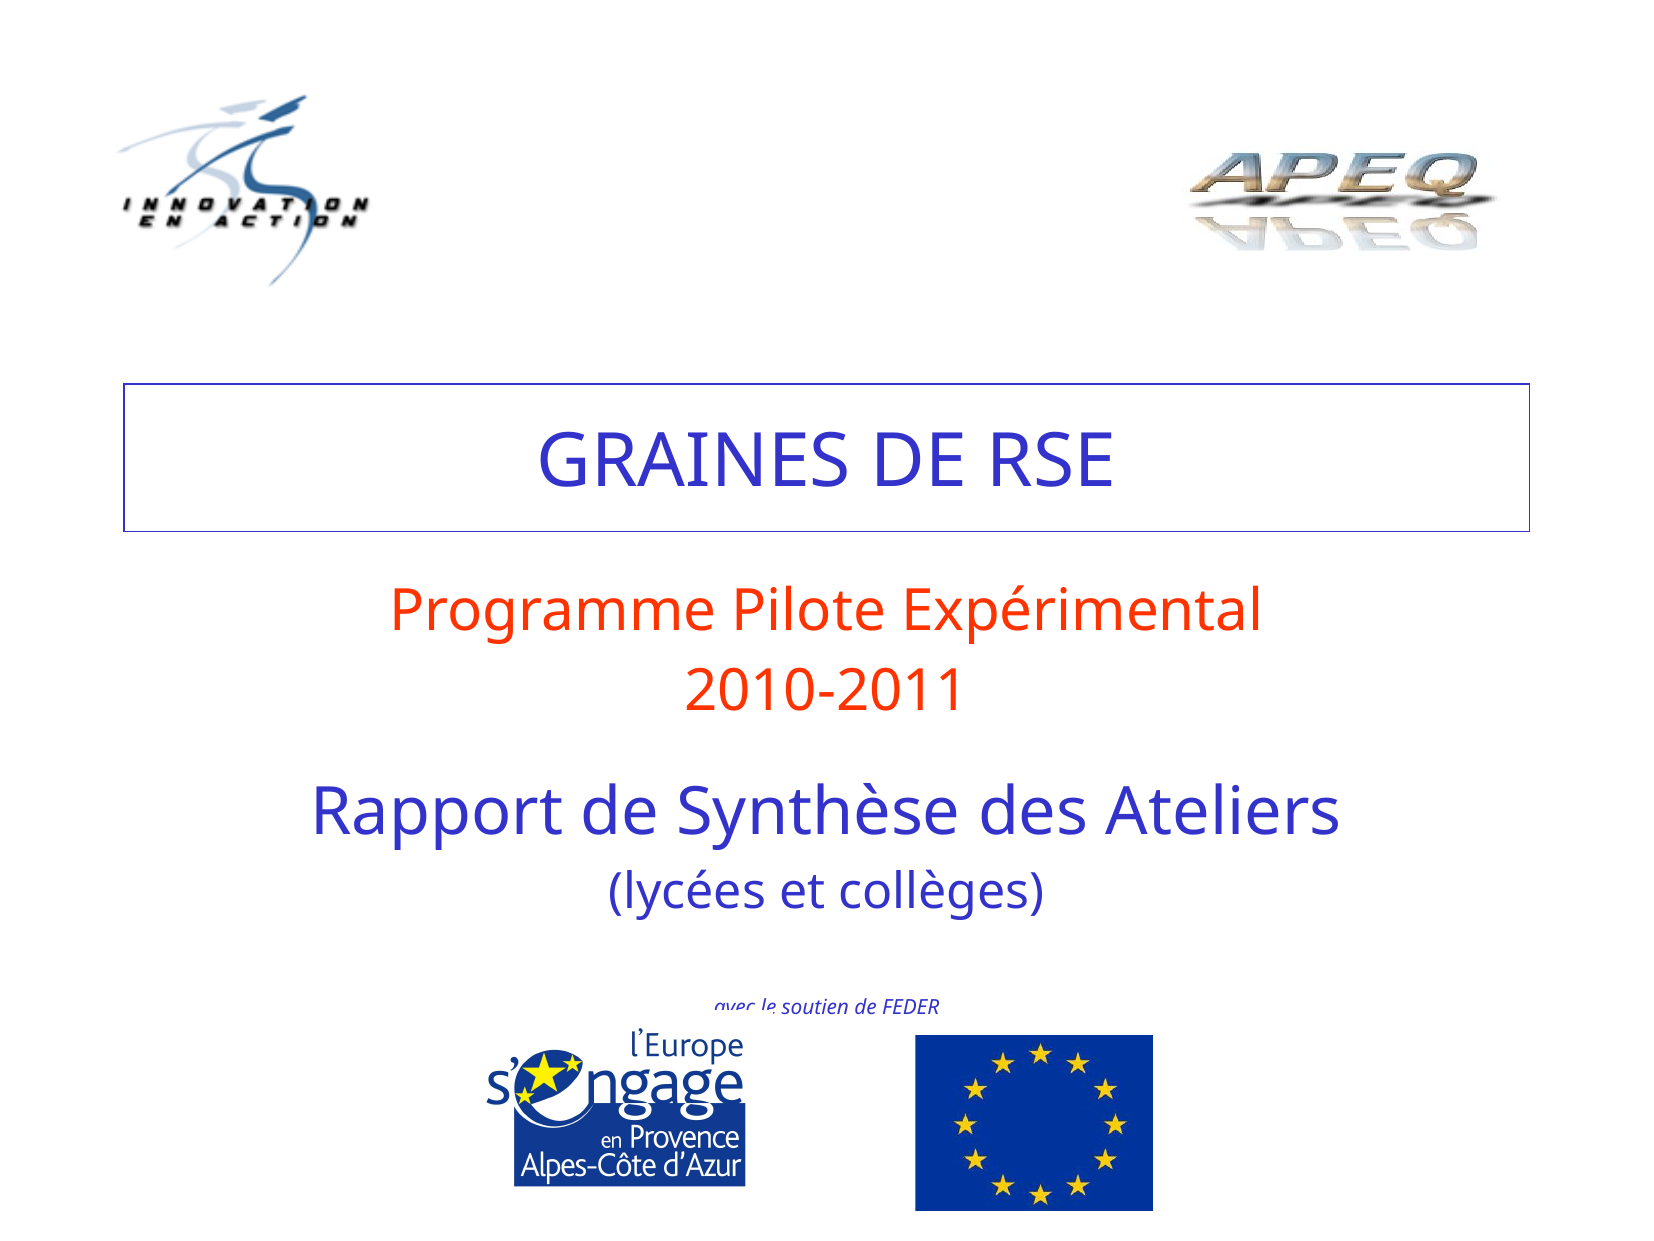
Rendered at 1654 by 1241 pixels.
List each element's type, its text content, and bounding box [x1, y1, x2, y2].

picture [466, 1010, 798, 1241]
text_box Programme Pilote Expérimental 2010-2011 Rapport de Synthèse des Ateliers (lycées et collèges) avec le soutien de FEDER [247, 561, 1406, 1020]
picture [1143, 123, 1506, 269]
text_box GRAINES DE RSE [123, 383, 1530, 532]
picture [915, 1033, 1178, 1227]
picture [75, 62, 455, 373]
